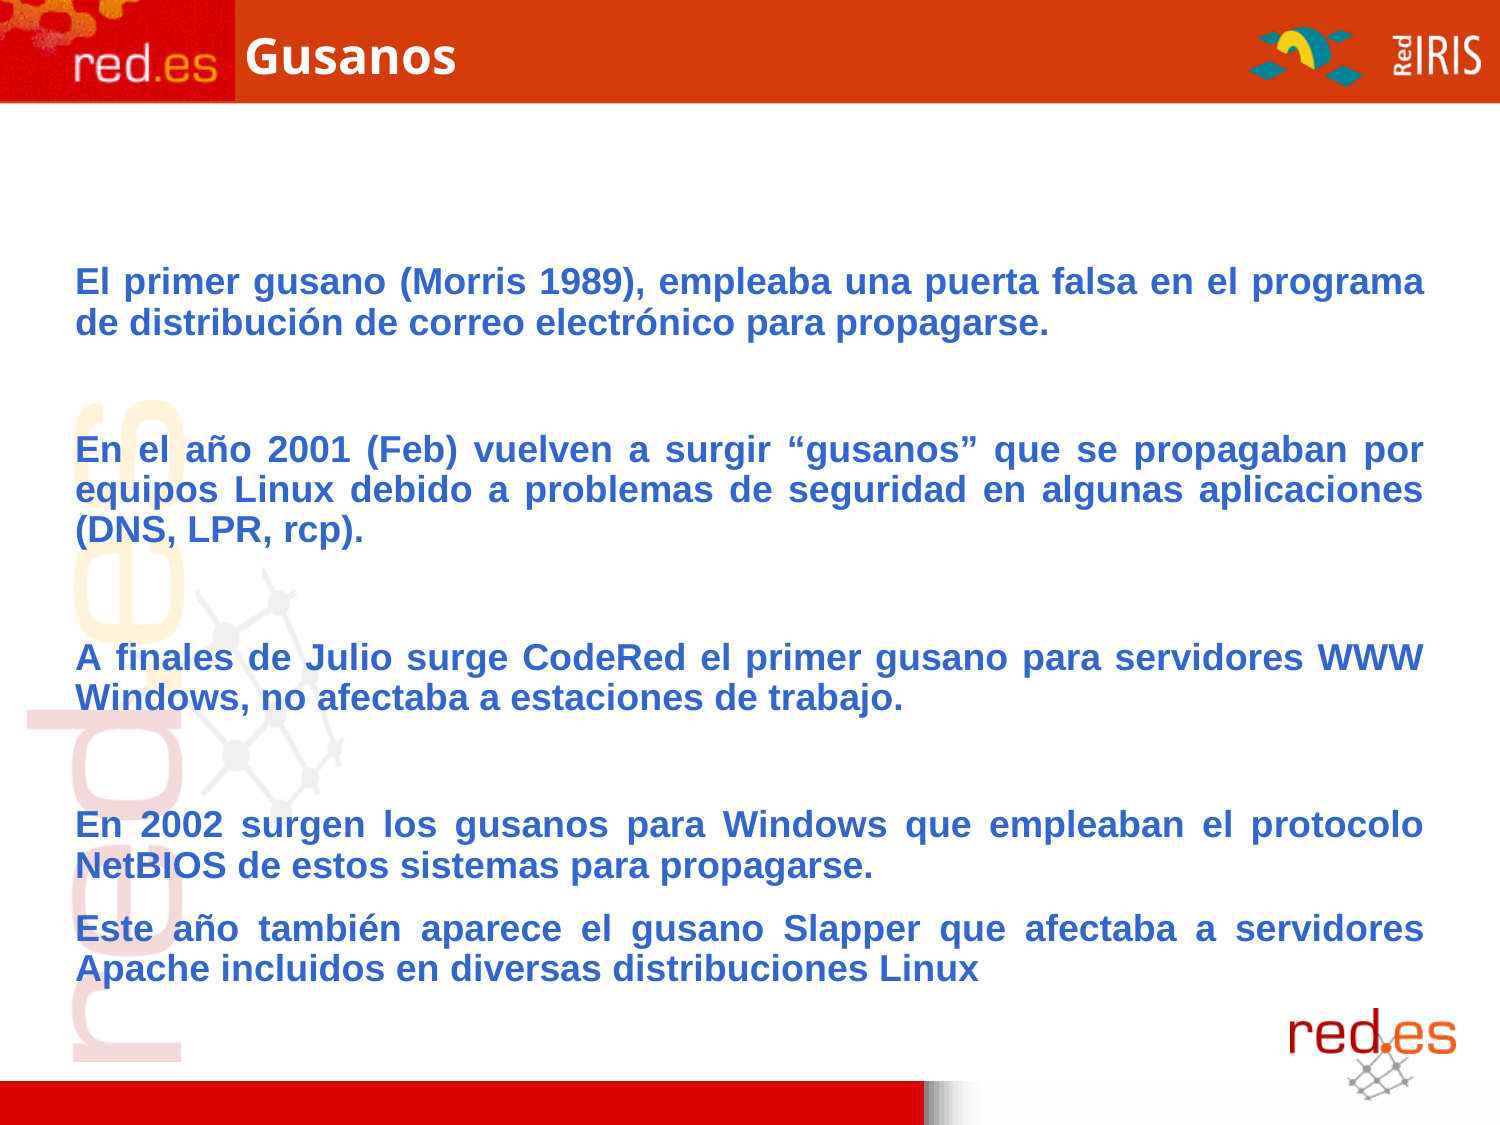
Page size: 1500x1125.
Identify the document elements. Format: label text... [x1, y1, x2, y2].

picture [27, 400, 345, 1062]
picture [1412, 27, 1481, 87]
list El primer gusano (Morris 1989), empleaba una puerta falsa en el programa de distribución de correo electrónico para propagarse. En el año 2001 (Feb) vuelven a surgir “gusanos” que se propagaban por equipos Linux debido a problemas de seguridad en algunas aplicaciones (DNS, LPR, rcp). A finales de Julio surge CodeRed el primer gusano para servidores WWW Windows, no afectaba a estaciones de trabajo. En 2002 surgen los gusanos para Windows que empleaban el protocolo NetBIOS de estos sistemas para propagarse. Este año también aparece el gusano Slapper que afectaba a servidores Apache incluidos en diversas distribuciones Linux [75, 262, 1426, 1060]
picture [0, 1008, 1500, 1125]
picture [0, 0, 235, 101]
title Gusanos [244, 0, 1412, 121]
